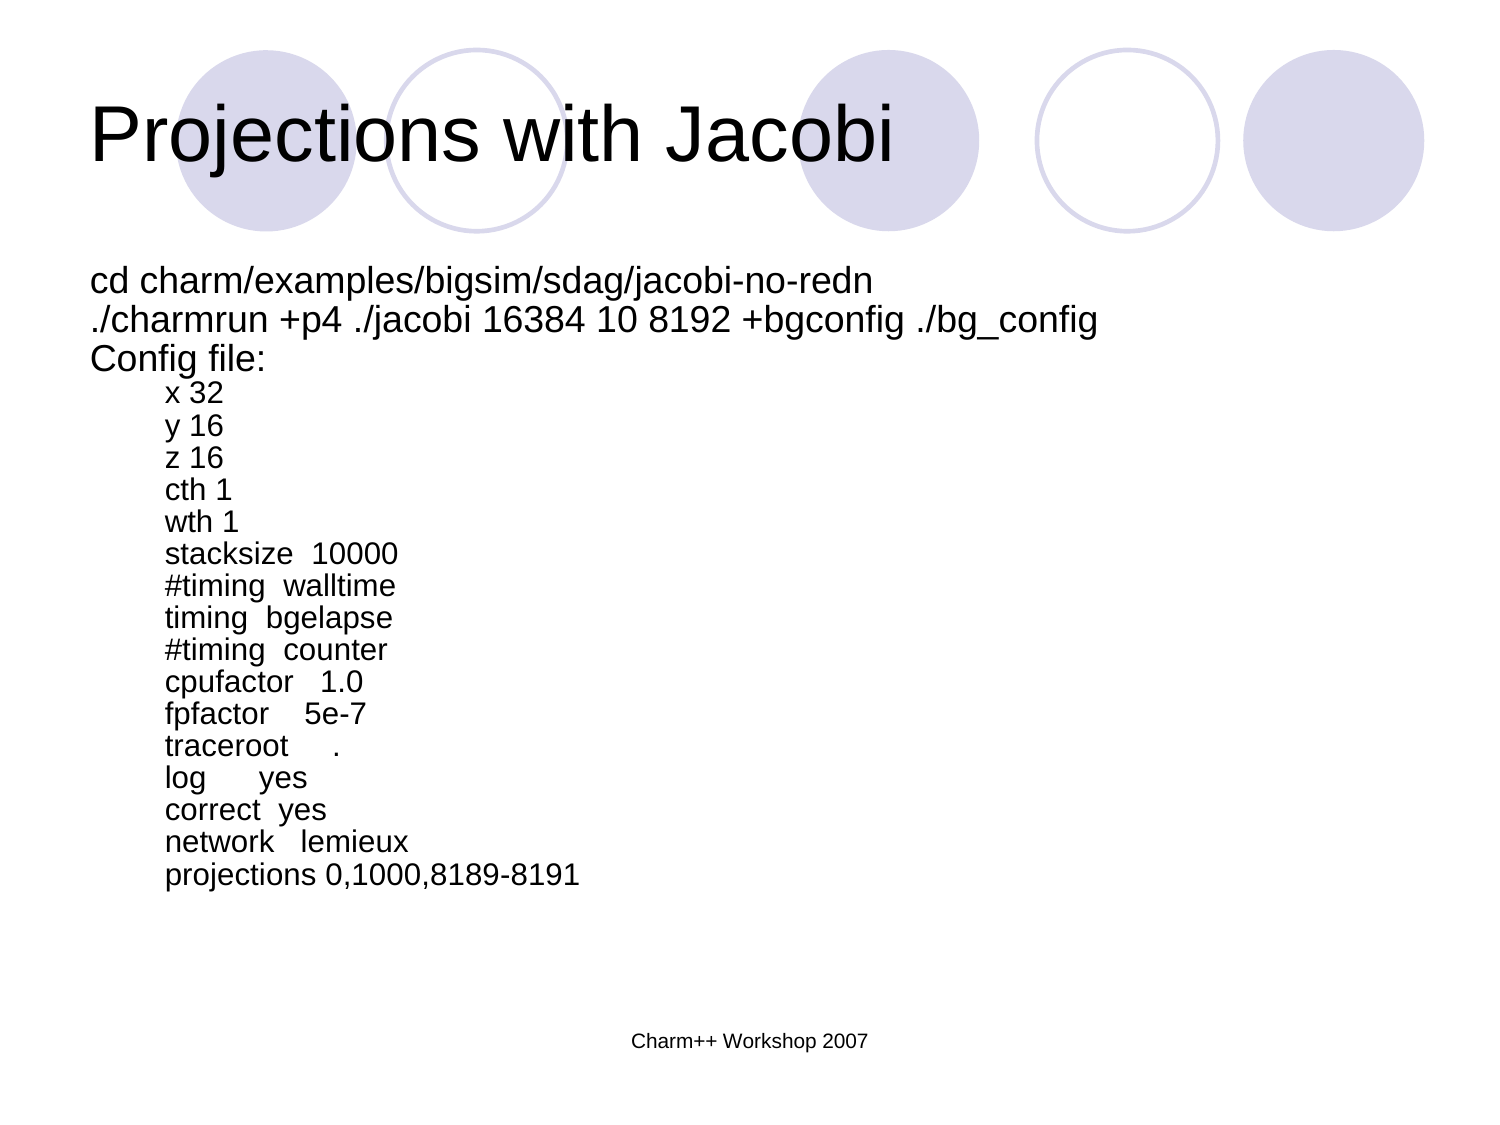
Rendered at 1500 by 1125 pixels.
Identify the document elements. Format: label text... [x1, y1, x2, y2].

list cd charm/examples/bigsim/sdag/jacobi-no-redn ./charmrun +p4 ./jacobi 16384 10 8192 +bgconfig ./bg_config Config file: x 32 y 16 z 16 cth 1 wth 1 stacksize 10000 #timing walltime timing bgelapse #timing counter cpufactor 1.0 fpfactor 5e-7 traceroot . log yes correct yes network lemieux projections 0,1000,8189-8191 [75, 262, 1426, 1011]
title Projections with Jacobi [75, 45, 1426, 233]
